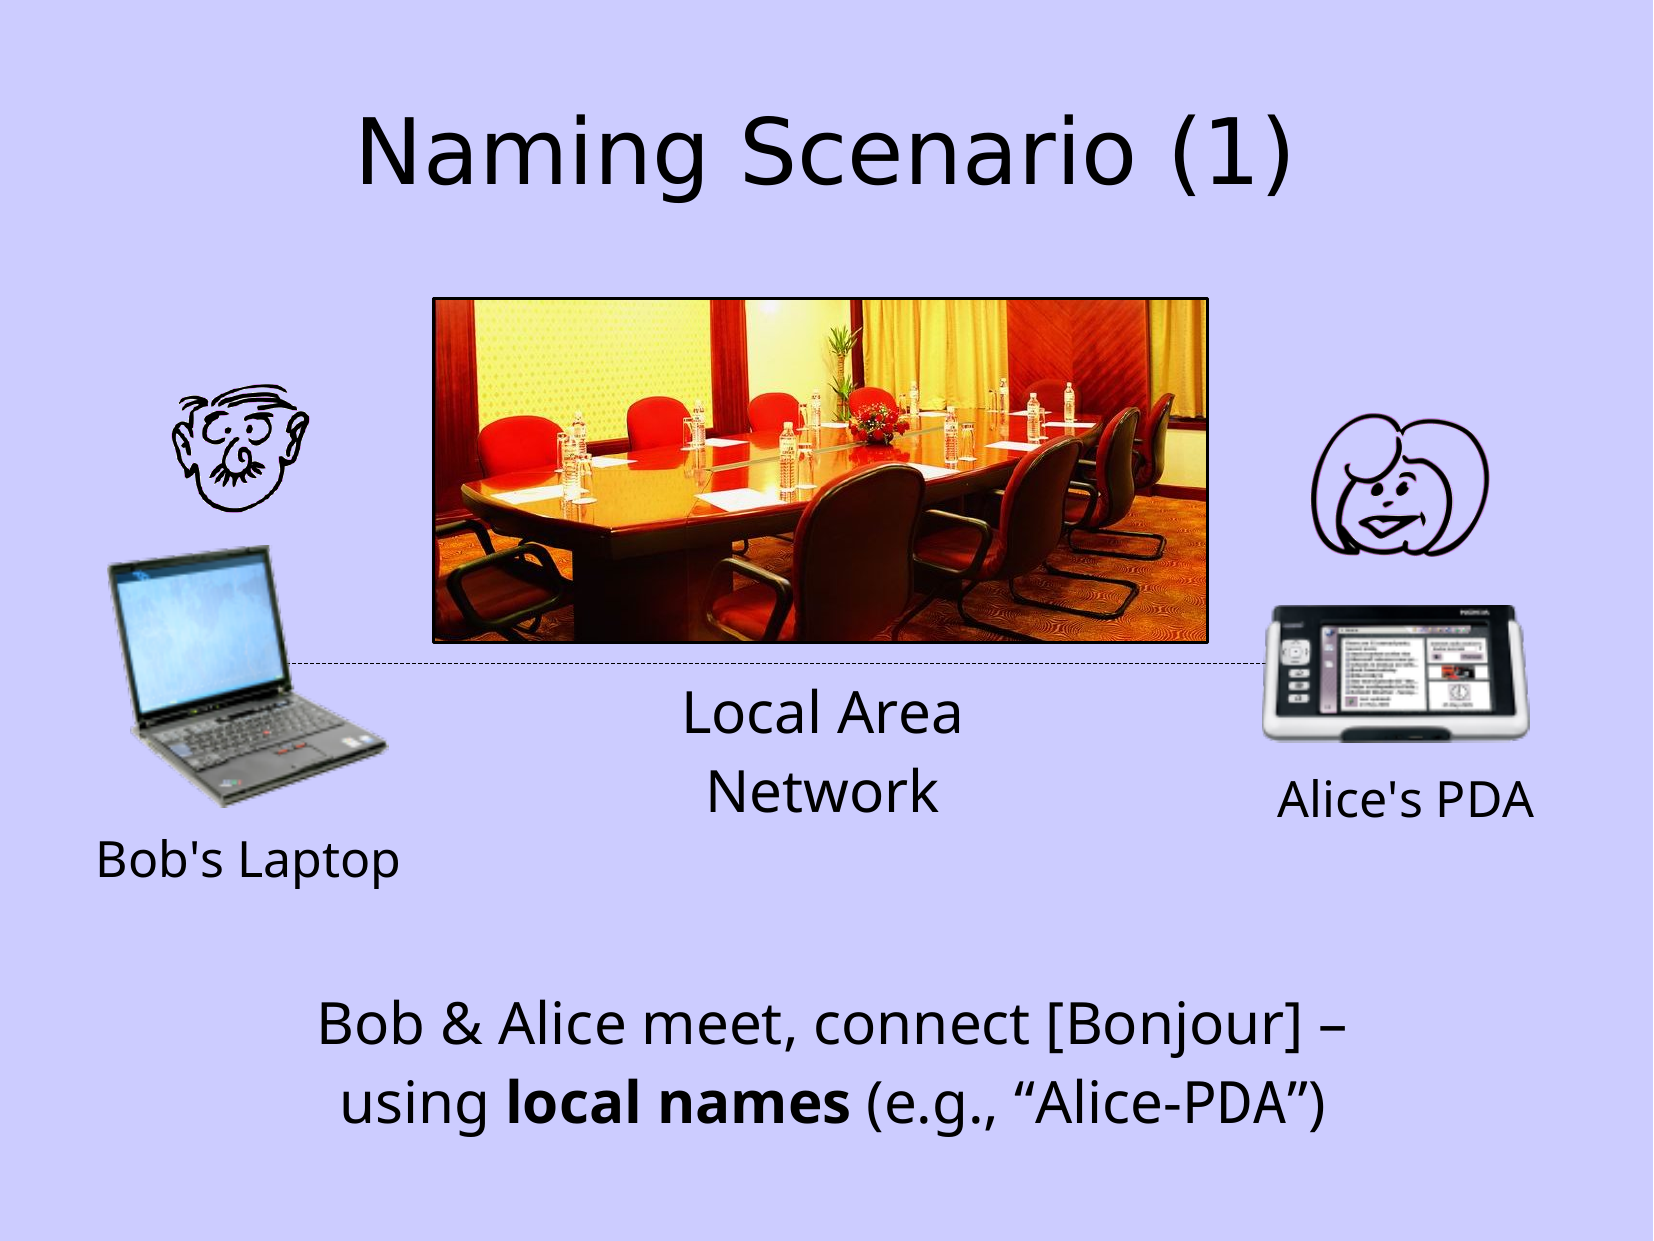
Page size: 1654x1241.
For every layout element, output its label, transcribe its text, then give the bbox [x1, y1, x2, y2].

picture [107, 545, 389, 808]
picture [1262, 605, 1530, 743]
text_box Alice's PDA [1262, 756, 1550, 841]
picture [1307, 407, 1495, 561]
picture [435, 300, 1207, 642]
text_box Bob's Laptop [81, 816, 417, 901]
text_box Local Area Network [545, 663, 1101, 744]
picture [167, 380, 314, 517]
title Naming Scenario (1) [82, 41, 1571, 265]
text_box Bob & Alice meet, connect [Bonjour] – using local names (e.g., “Alice-PDA”) [120, 975, 1546, 1131]
